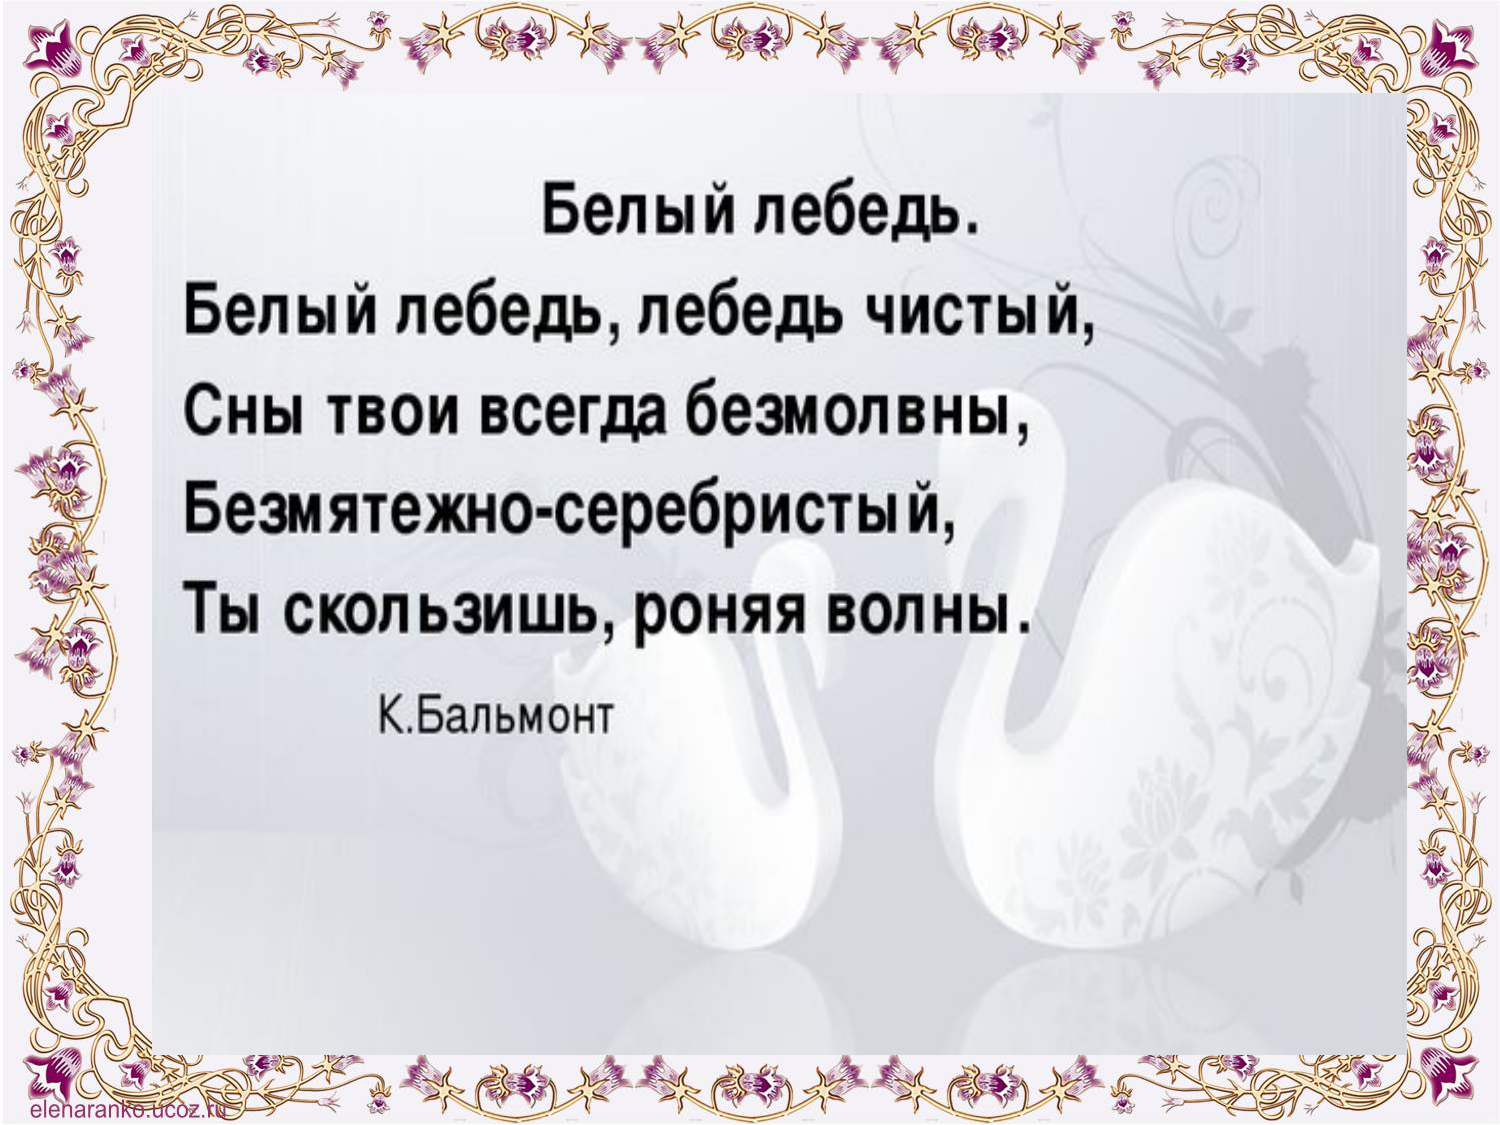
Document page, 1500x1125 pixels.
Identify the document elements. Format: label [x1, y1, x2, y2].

picture [152, 93, 1407, 1055]
